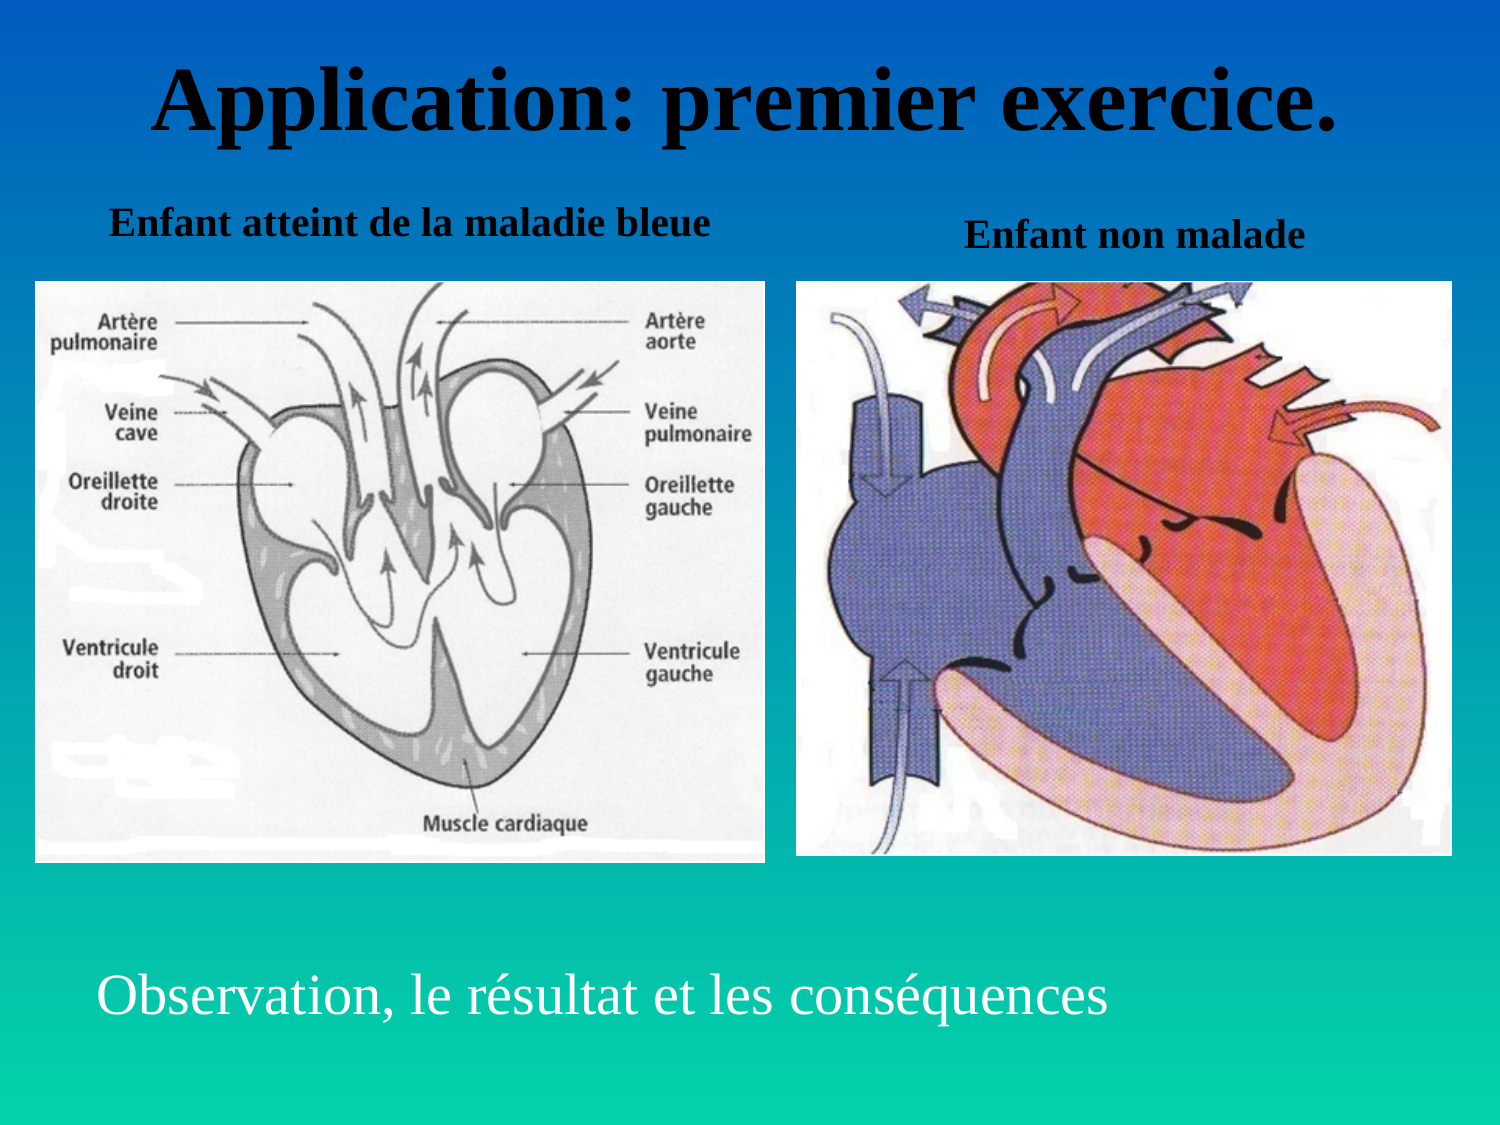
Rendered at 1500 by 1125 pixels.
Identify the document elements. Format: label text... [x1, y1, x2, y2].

text_box Observation, le résultat et les conséquences [81, 948, 1454, 1034]
text_box Enfant non malade [949, 199, 1336, 265]
text_box Application: premier exercice. [70, 0, 1421, 188]
picture [35, 282, 765, 863]
text_box Enfant atteint de la maladie bleue [93, 188, 727, 253]
picture [796, 282, 1452, 856]
